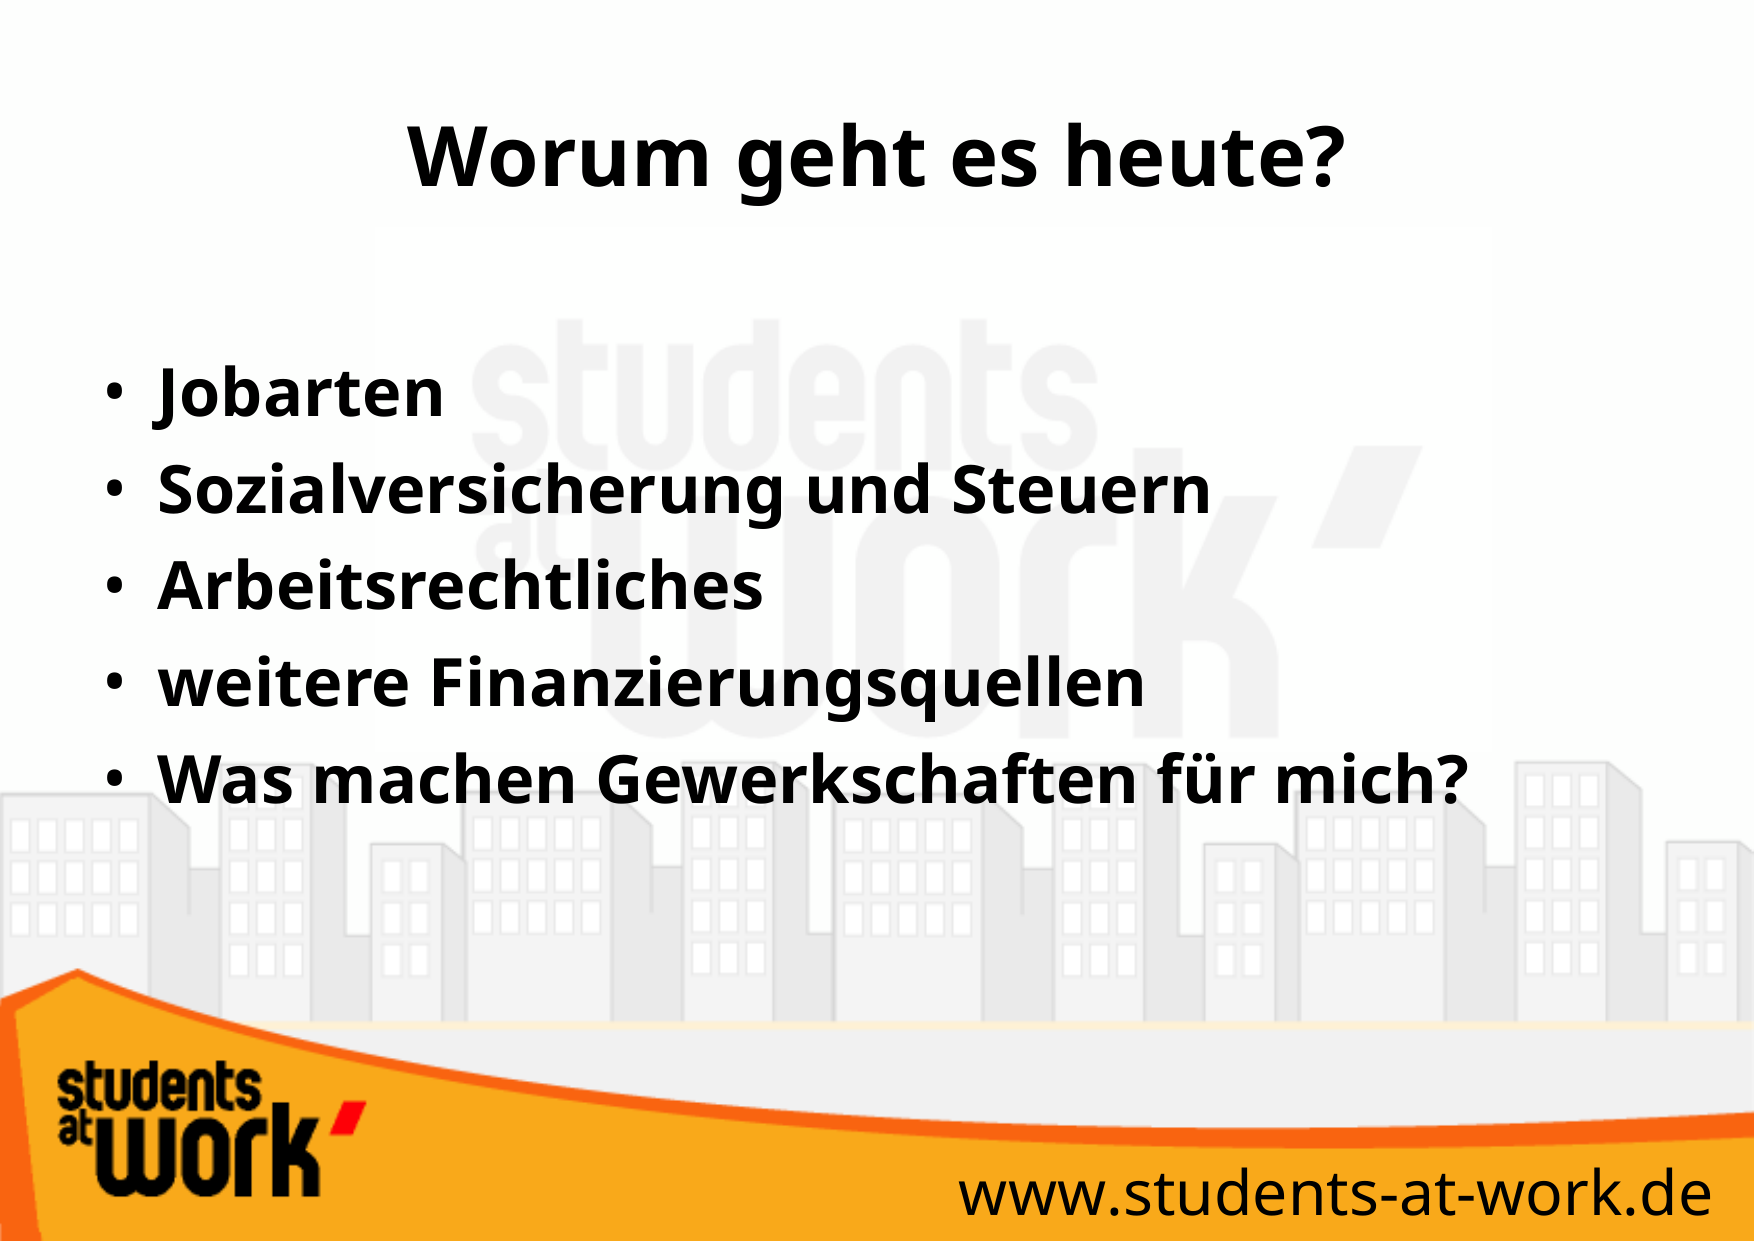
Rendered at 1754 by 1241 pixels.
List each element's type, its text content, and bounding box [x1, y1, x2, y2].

picture [0, 0, 1754, 1241]
text_box Worum geht es heute? [87, 49, 1667, 257]
text_box www.students-at-work.de [944, 1145, 1730, 1236]
list Jobarten Sozialversicherung und Steuern Arbeitsrechtliches weitere Finanzierungsquellen Was machen Gewerkschaften für mich? [87, 342, 1667, 1162]
